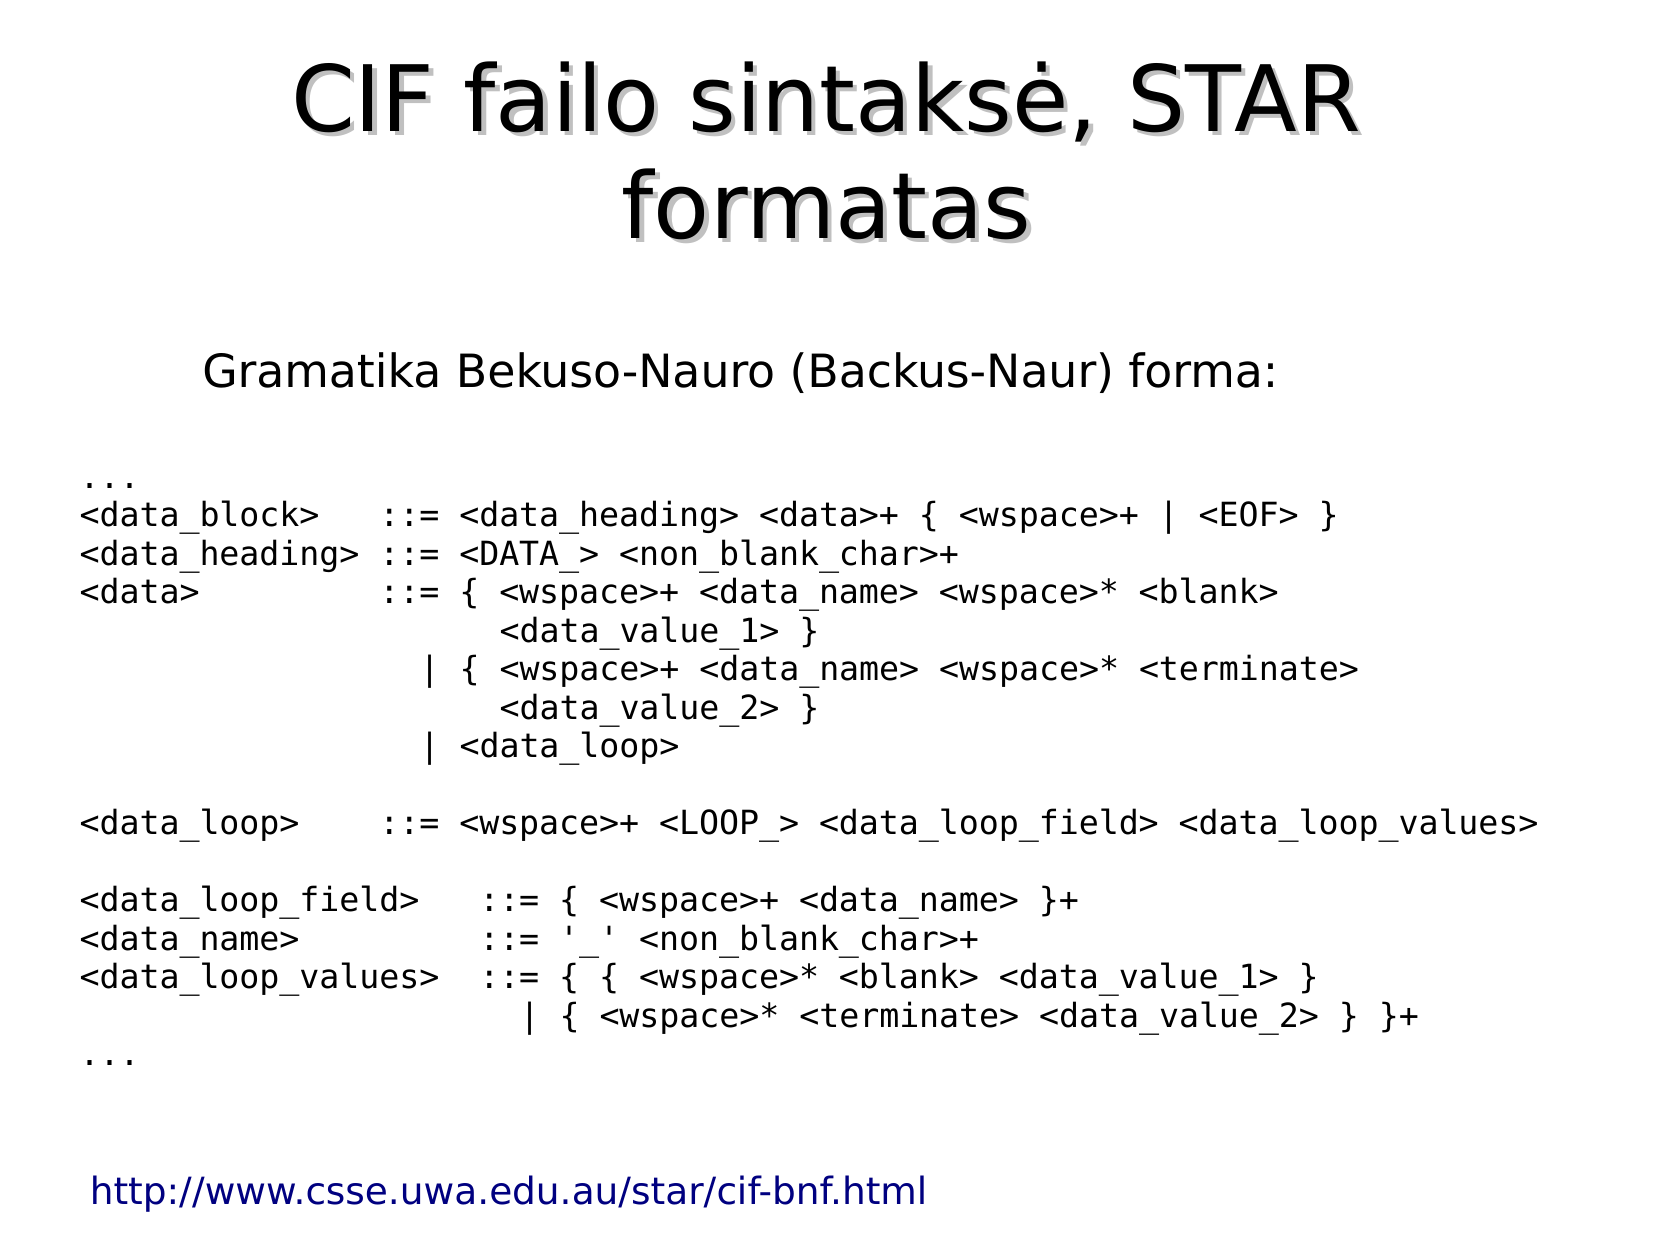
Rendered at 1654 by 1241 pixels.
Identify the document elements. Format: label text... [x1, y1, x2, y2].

title CIF failo sintaksė, STAR formatas [82, 45, 1571, 261]
text_box http://www.csse.uwa.edu.au/star/cif-bnf.html [75, 1162, 1539, 1221]
text_box ... <data_block> ::= <data_heading> <data>+ { <wspace>+ | <EOF> } <data_heading> ::= <DATA_> <non_blank_char>+ <data> ::= { <wspace>+ <data_name> <wspace>* <blank> <data_value_1> } | { <wspace>+ <data_name> <wspace>* <terminate> <data_value_2> } | <data_loop> <data_loop> ::= <wspace>+ <LOOP_> <data_loop_field> <data_loop_values> <data_loop_field> ::= { <wspace>+ <data_name> }+ <data_name> ::= '_' <non_blank_char>+ <data_loop_values> ::= { { <wspace>* <blank> <data_value_1> } | { <wspace>* <terminate> <data_value_2> } }+ ... [64, 450, 1576, 1081]
text_box Gramatika Bekuso-Nauro (Backus-Naur) forma: [187, 337, 1313, 406]
